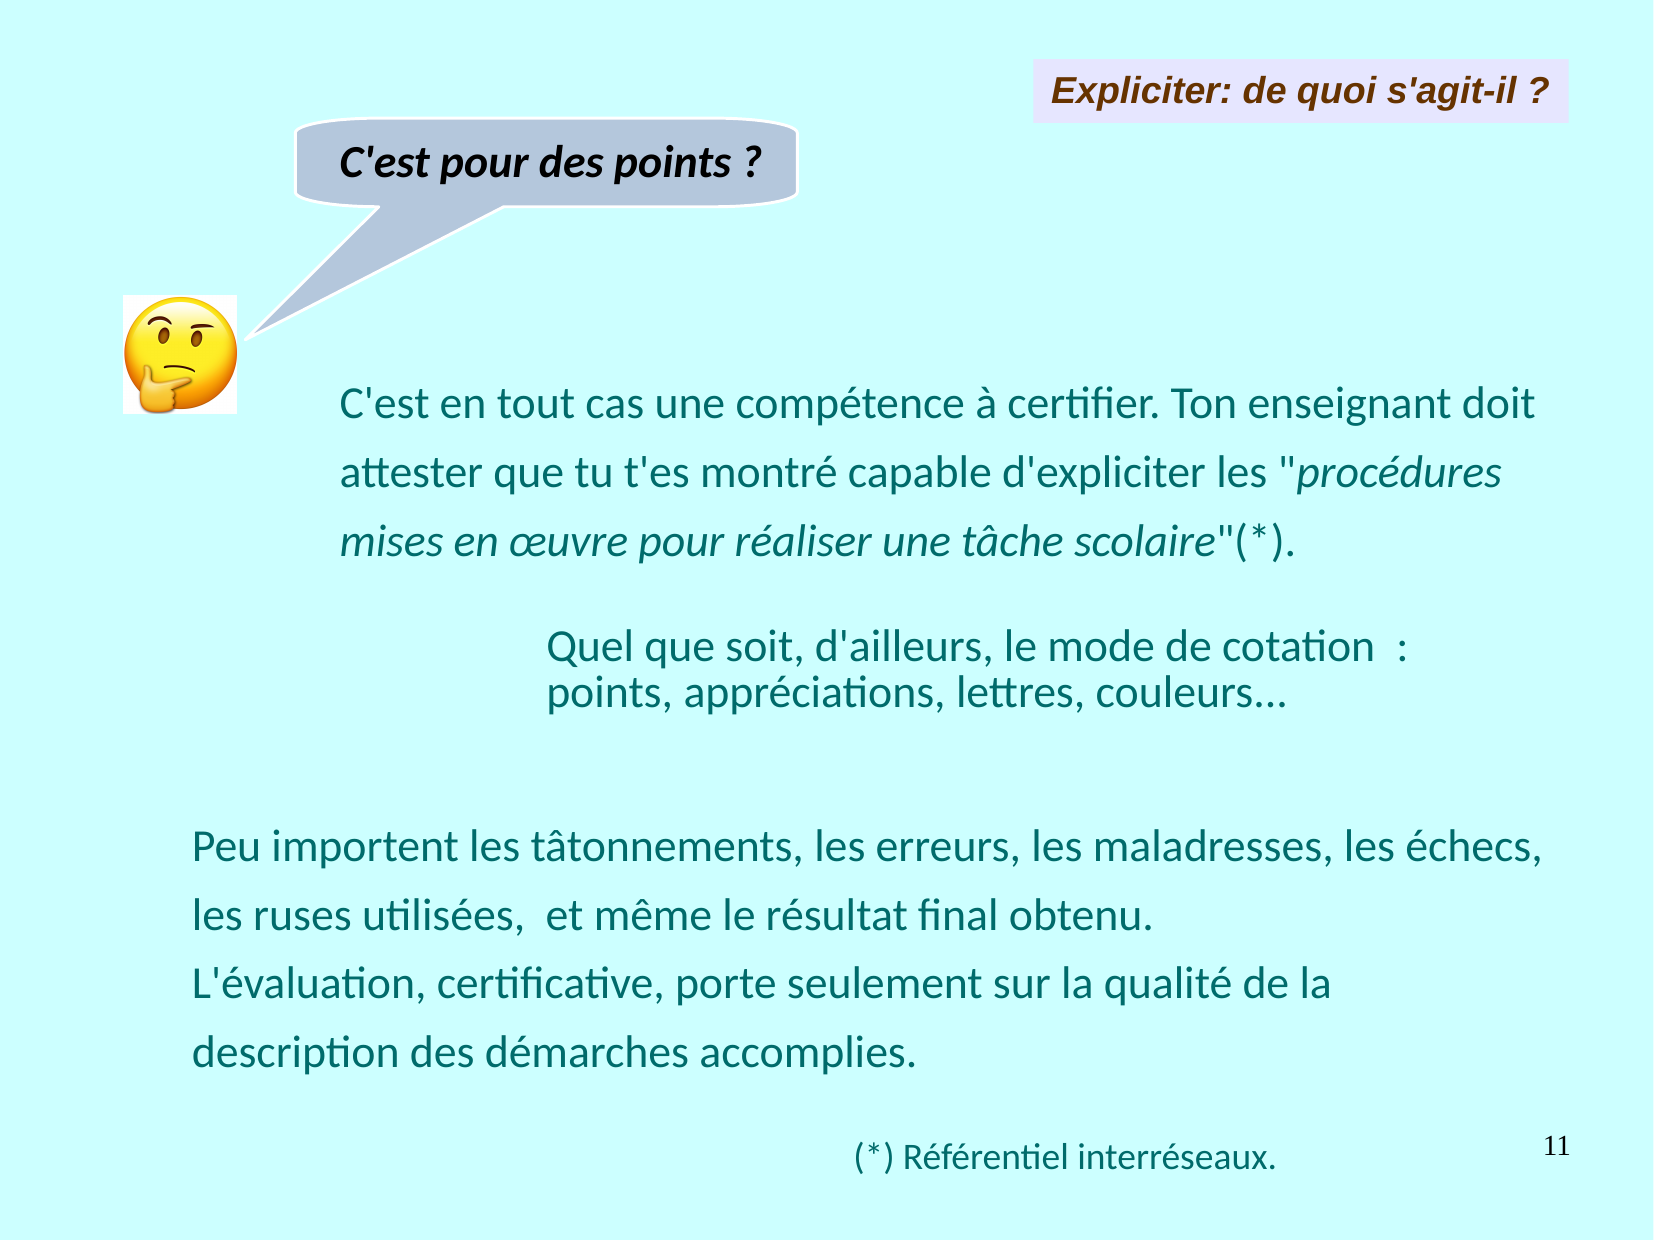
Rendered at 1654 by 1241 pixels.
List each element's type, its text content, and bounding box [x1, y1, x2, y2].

text_box C'est en tout cas une compétence à certifier. Ton enseignant doit attester que tu t'es montré capable d'expliciter les "procédures mises en œuvre pour réaliser une tâche scolaire"(*). [324, 354, 1565, 591]
text_box Quel que soit, d'ailleurs, le mode de cotation : points, appréciations, lettres, couleurs... [531, 620, 1536, 747]
text_box Expliciter: de quoi s'agit-il ? [1033, 59, 1569, 123]
text_box (*) Référentiel interréseaux. [838, 1133, 1312, 1187]
text_box [295, 118, 798, 204]
text_box C'est pour des points ? [324, 136, 827, 207]
picture [123, 295, 237, 414]
text_box Peu importent les tâtonnements, les erreurs, les maladresses, les échecs, les ruses utilisées, et même le résultat final obtenu. L'évaluation, certificative, porte seulement sur la qualité de la description des démarches accomplies. [177, 797, 1565, 1087]
text_box [245, 207, 504, 340]
